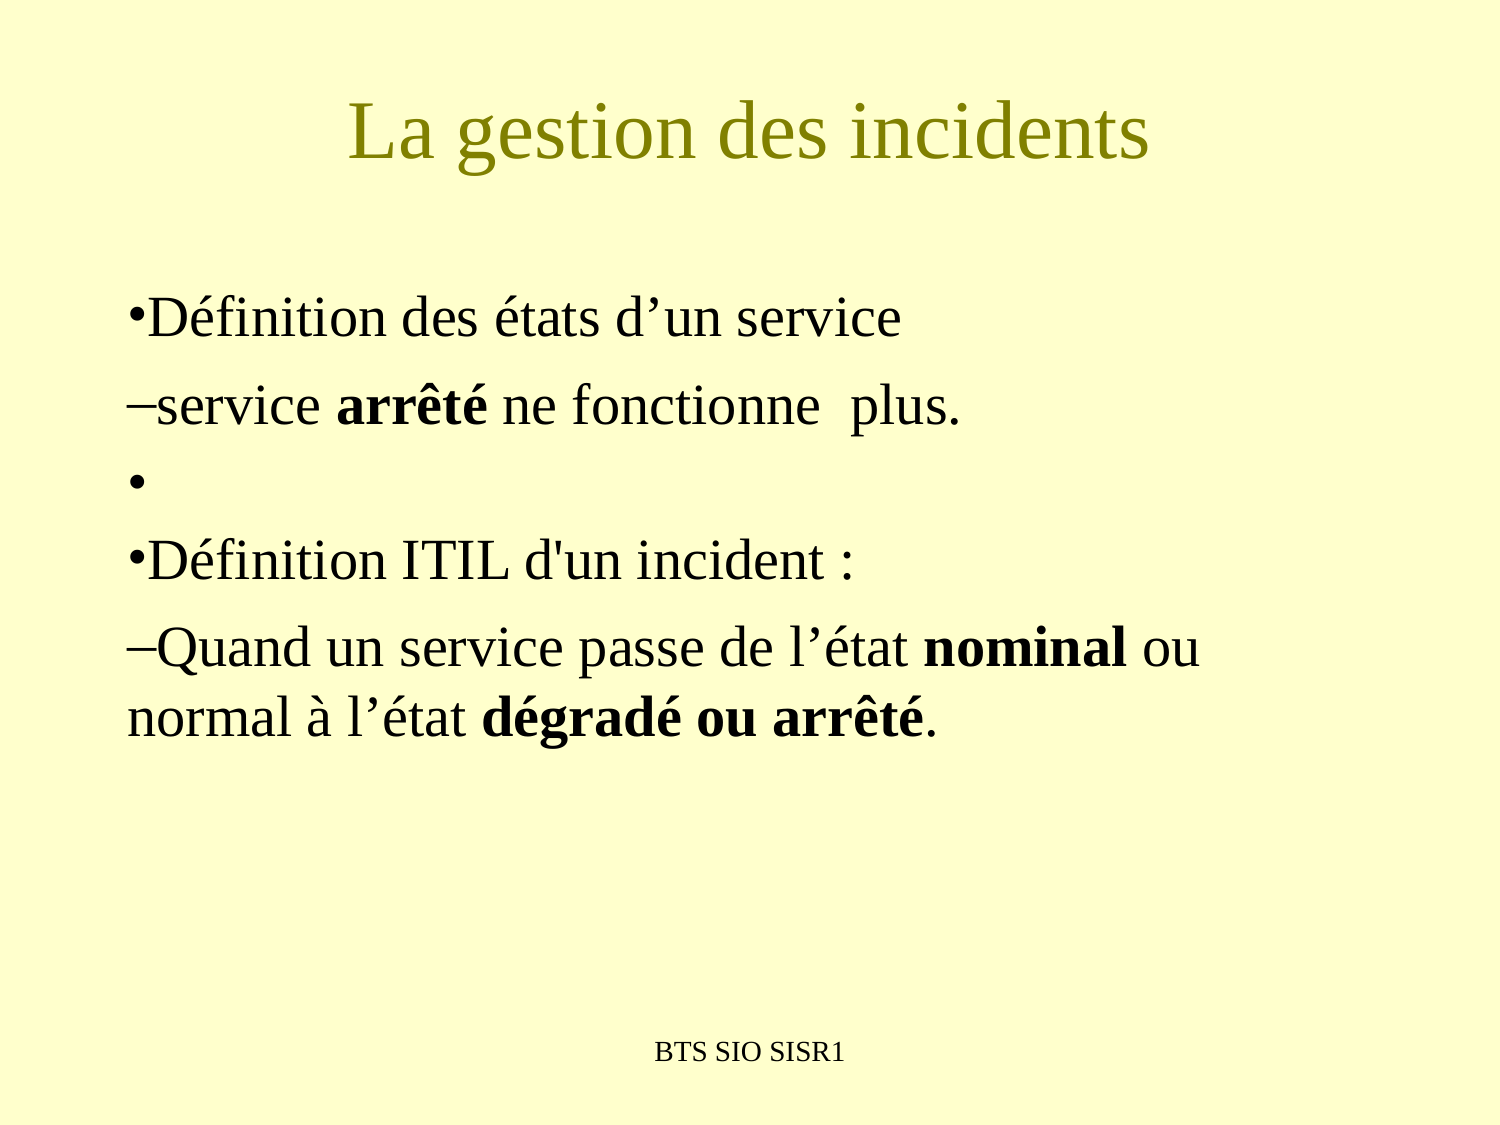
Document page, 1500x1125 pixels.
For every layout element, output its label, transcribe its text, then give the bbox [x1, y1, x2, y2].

list Définition des états d’un service service arrêté ne fonctionne plus. Définition ITIL d'un incident : Quand un service passe de l’état nominal ou normal à l’état dégradé ou arrêté. [112, 278, 1388, 977]
text_box BTS SIO SISR1 [512, 1025, 988, 1101]
